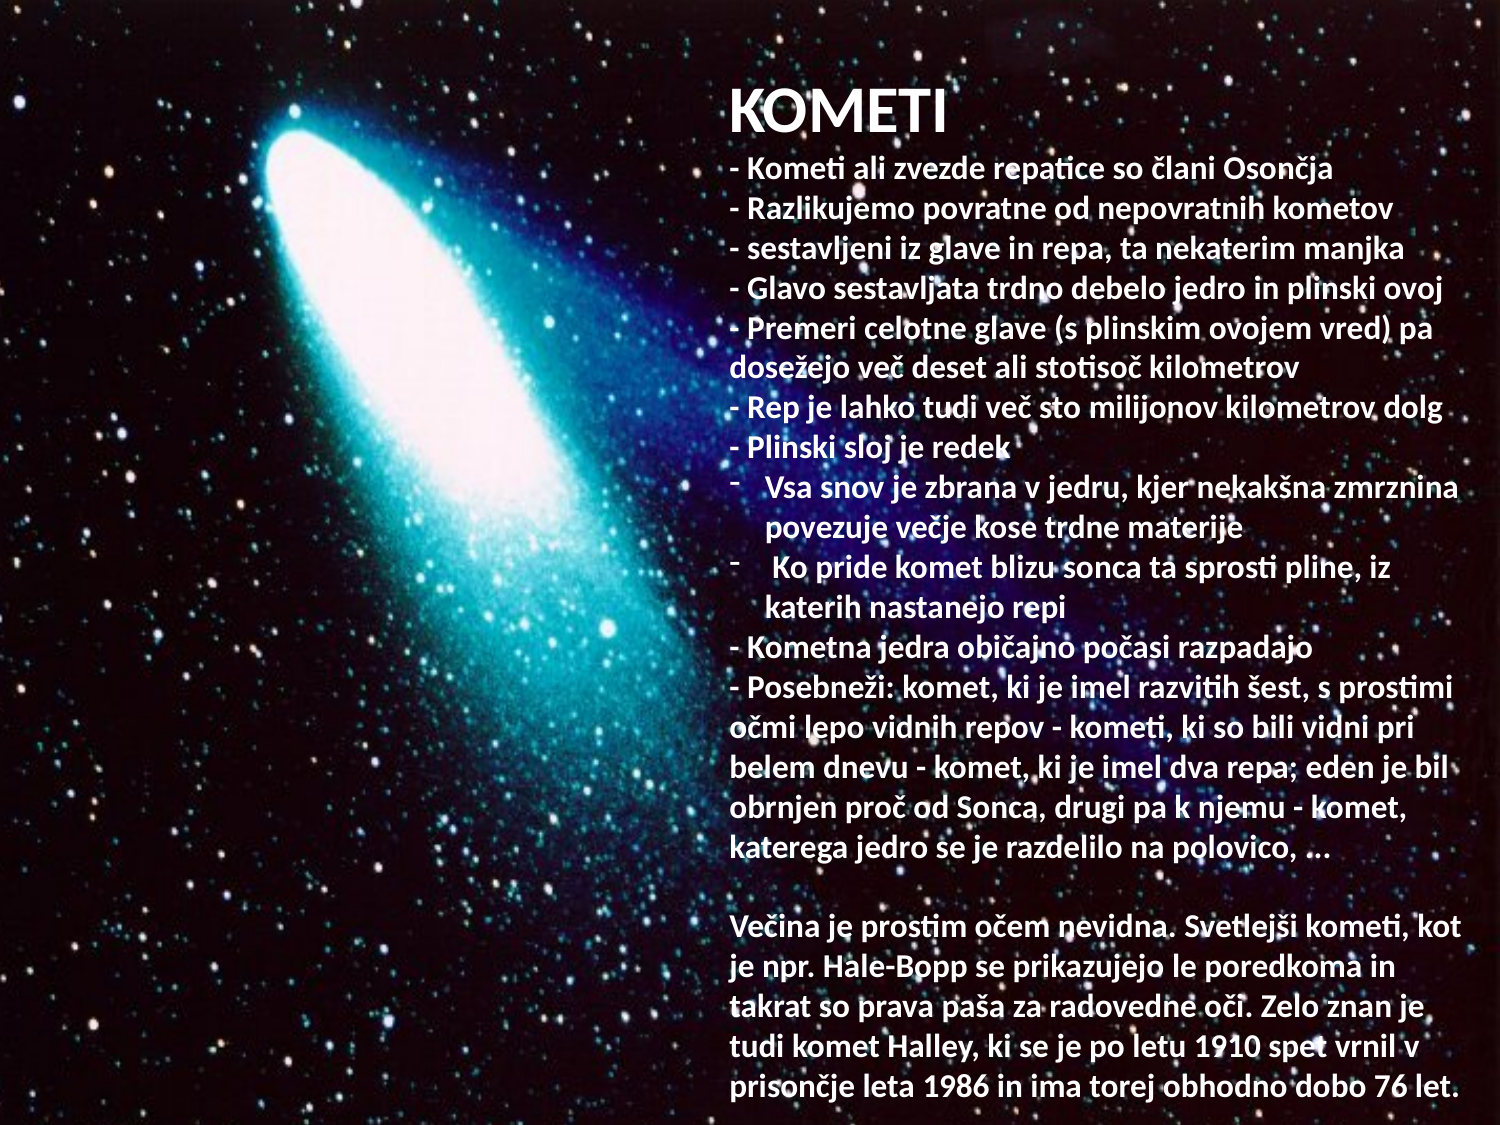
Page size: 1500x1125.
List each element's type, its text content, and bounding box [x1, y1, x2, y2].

text_box KOMETI - Kometi ali zvezde repatice so člani Osončja - Razlikujemo povratne od nepovratnih kometov - sestavljeni iz glave in repa, ta nekaterim manjka - Glavo sestavljata trdno debelo jedro in plinski ovoj - Premeri celotne glave (s plinskim ovojem vred) pa dosežejo več deset ali stotisoč kilometrov - Rep je lahko tudi več sto milijonov kilometrov dolg - Plinski sloj je redek Vsa snov je zbrana v jedru, kjer nekakšna zmrznina povezuje večje kose trdne materije Ko pride komet blizu sonca ta sprosti pline, iz katerih nastanejo repi - Kometna jedra običajno počasi razpadajo - Posebneži: komet, ki je imel razvitih šest, s prostimi očmi lepo vidnih repov - kometi, ki so bili vidni pri belem dnevu - komet, ki je imel dva repa; eden je bil obrnjen proč od Sonca, drugi pa k njemu - komet, katerega jedro se je razdelilo na polovico, ... Večina je prostim očem nevidna. Svetlejši kometi, kot je npr. Hale-Bopp se prikazujejo le poredkoma in takrat so prava paša za radovedne oči. Zelo znan je tudi komet Halley, ki se je po letu 1910 spet vrnil v prisončje leta 1986 in ima torej obhodno dobo 76 let. [714, 0, 1500, 1125]
picture [0, 0, 714, 1125]
